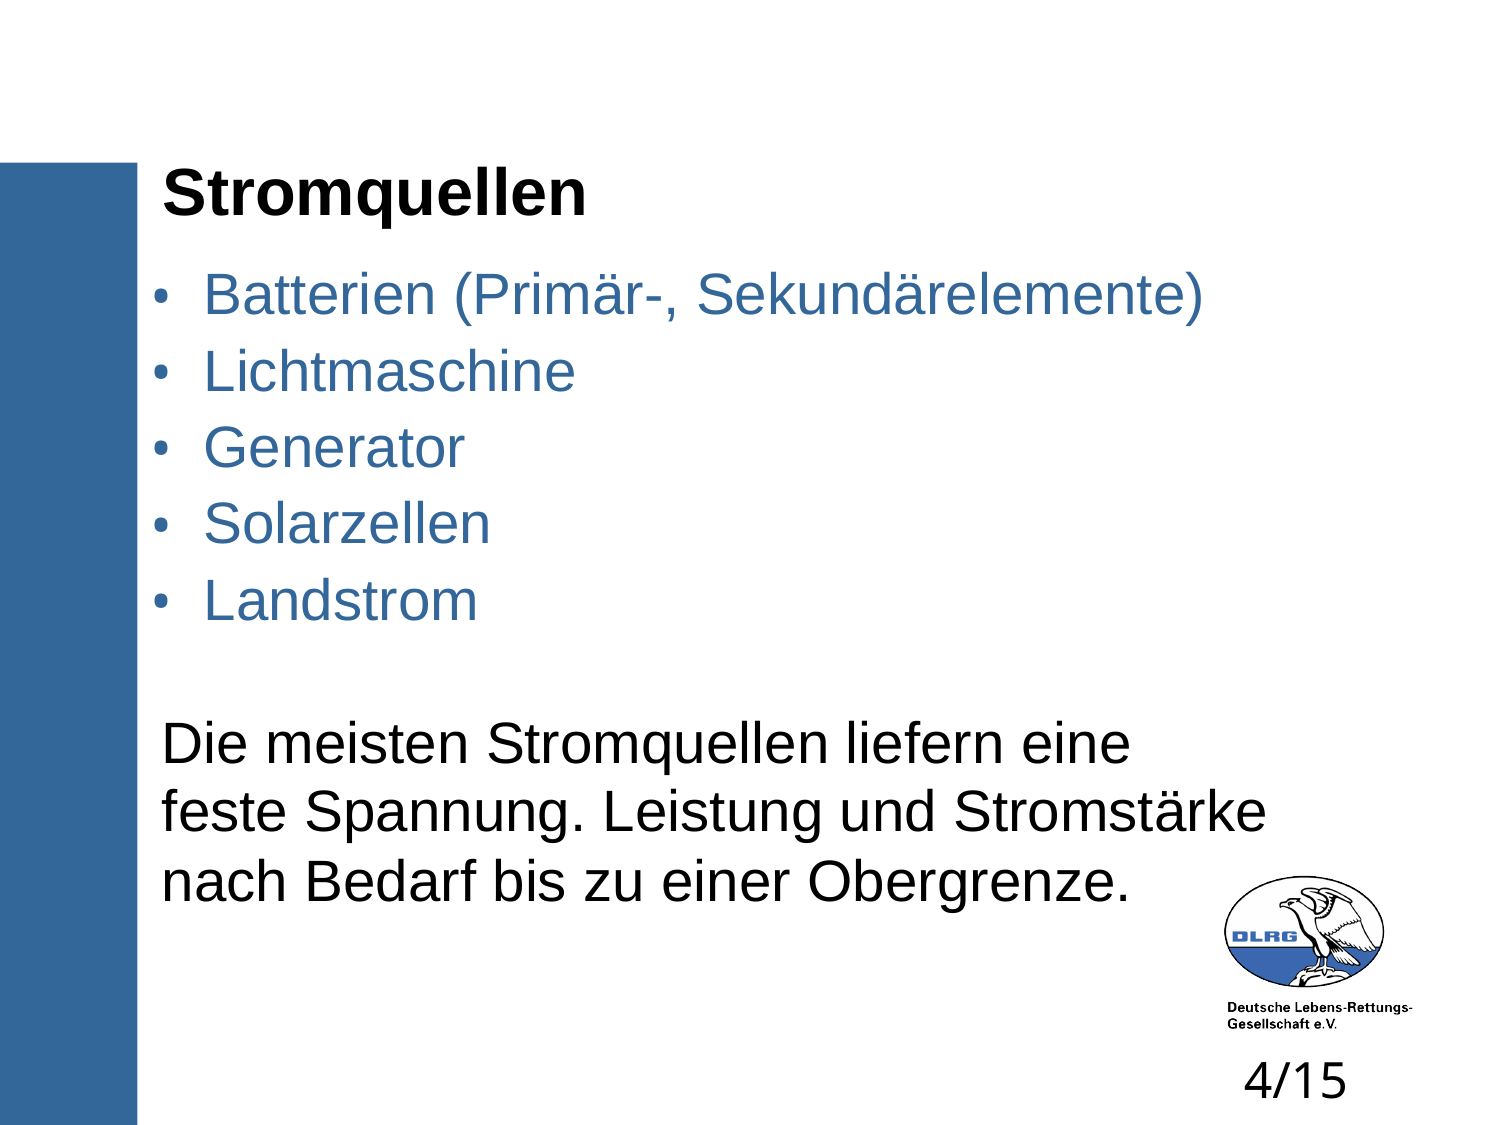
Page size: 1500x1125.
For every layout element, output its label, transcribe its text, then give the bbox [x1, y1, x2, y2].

text_box <Nummer>/15 [1228, 1053, 1500, 1124]
text_box Die meisten Stromquellen liefern eine feste Spannung. Leistung und Stromstärke nach Bedarf bis zu einer Obergrenze. [147, 716, 1285, 921]
list Batterien (Primär-, Sekundärelemente) Lichtmaschine Generator Solarzellen Landstrom [150, 260, 1426, 719]
picture [1224, 874, 1413, 1030]
title Stromquellen [162, 113, 1438, 275]
